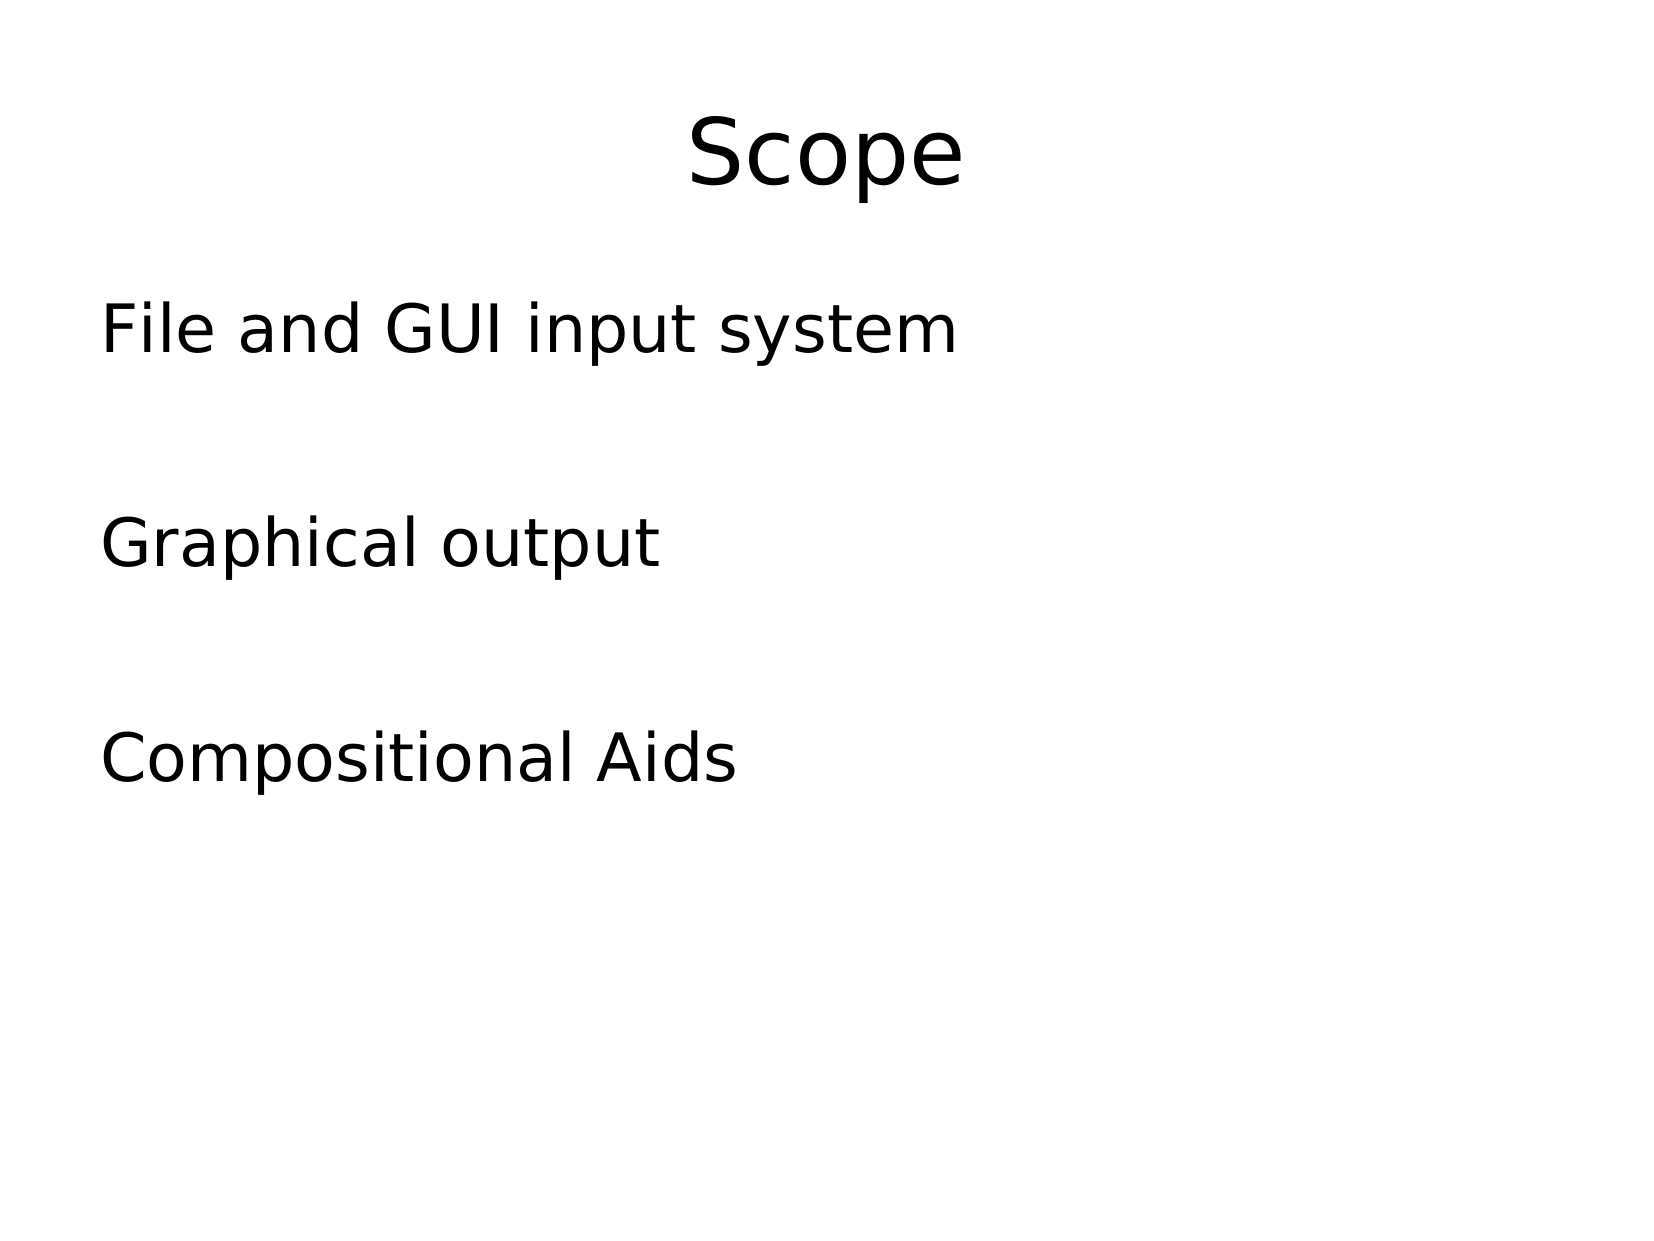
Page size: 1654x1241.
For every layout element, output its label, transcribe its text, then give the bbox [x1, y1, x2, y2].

list File and GUI input system Graphical output Compositional Aids [82, 290, 1571, 1109]
title Scope [82, 49, 1571, 257]
